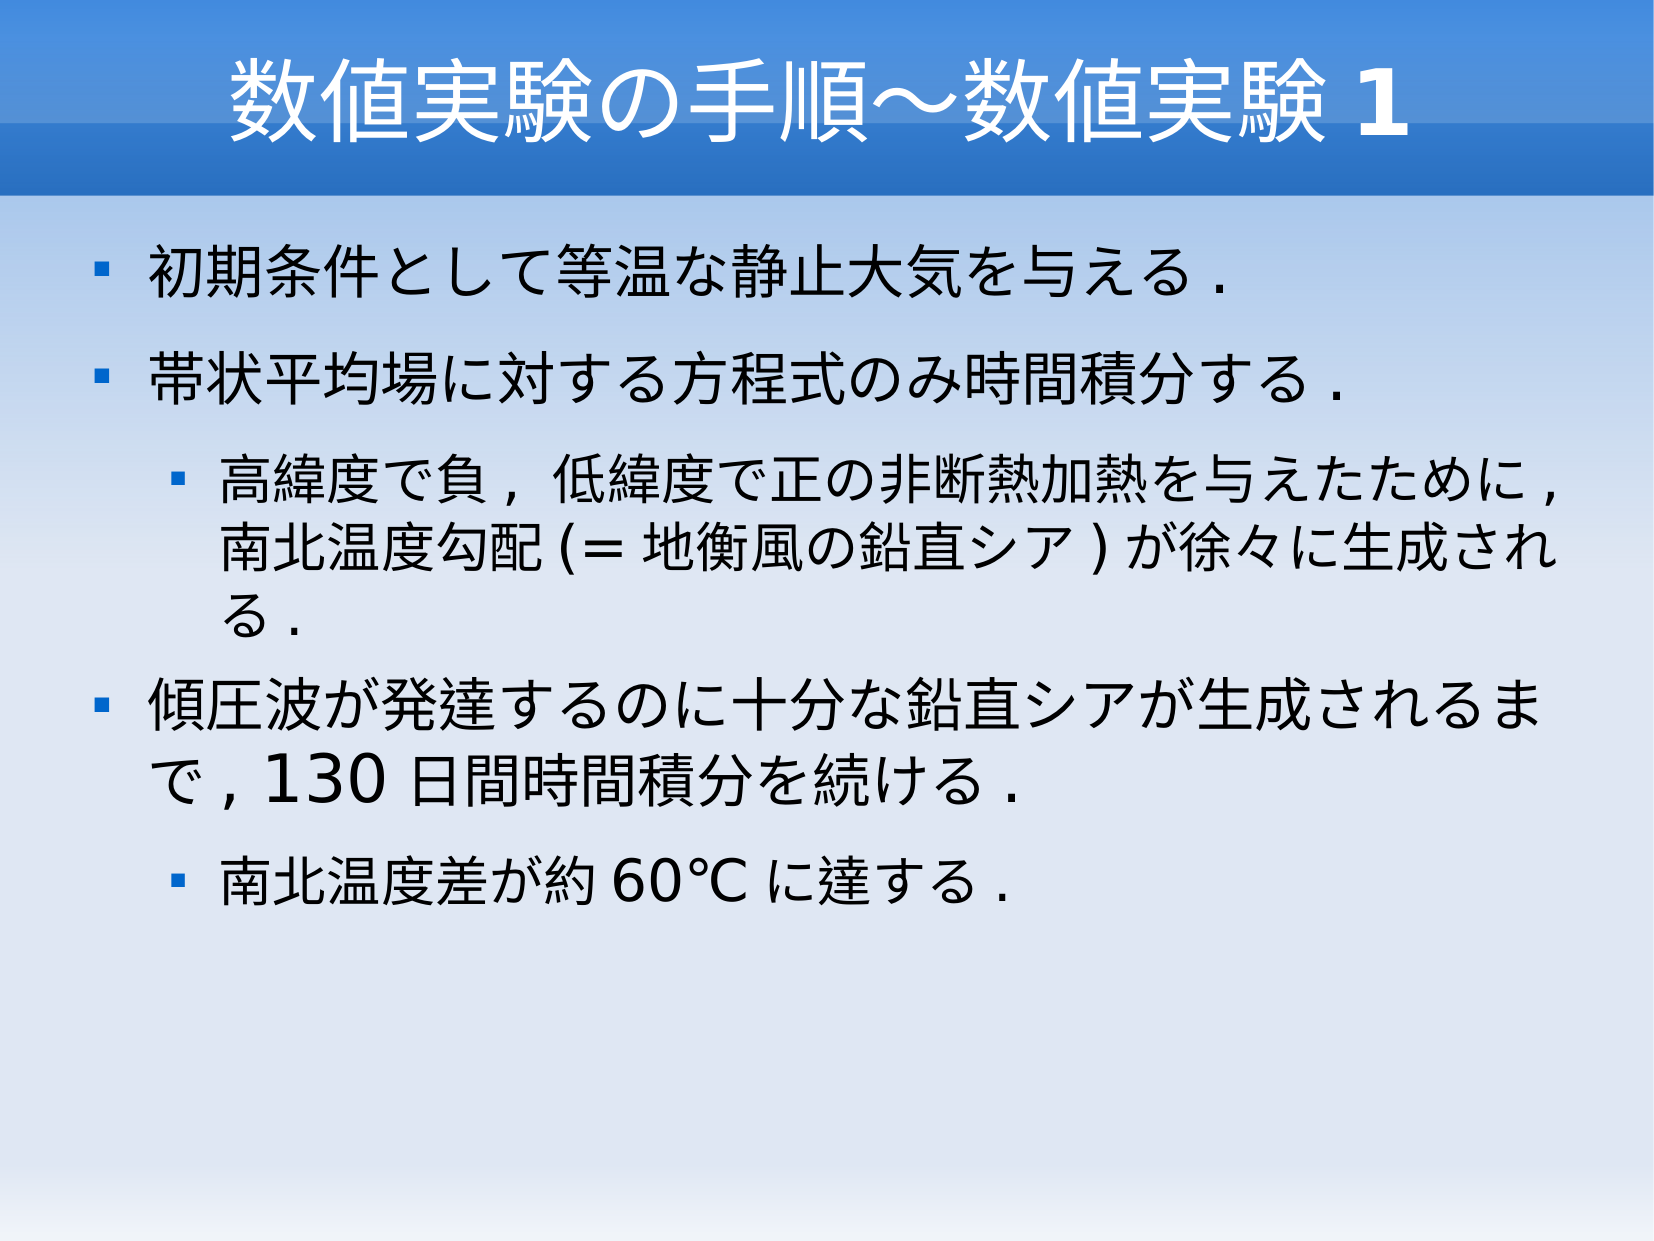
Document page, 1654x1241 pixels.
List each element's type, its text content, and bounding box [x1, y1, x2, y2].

title 数値実験の手順〜数値実験1 [76, 0, 1565, 208]
picture [0, 0, 1654, 1241]
list 初期条件として等温な静止大気を与える. 帯状平均場に対する方程式のみ時間積分する. 高緯度で負, 低緯度で正の非断熱加熱を与えたために, 南北温度勾配(=地衡風の鉛直シア)が徐々に生成される. 傾圧波が発達するのに十分な鉛直シアが生成されるまで, 130日間時間積分を続ける. 南北温度差が約60℃に達する. [76, 231, 1565, 1196]
